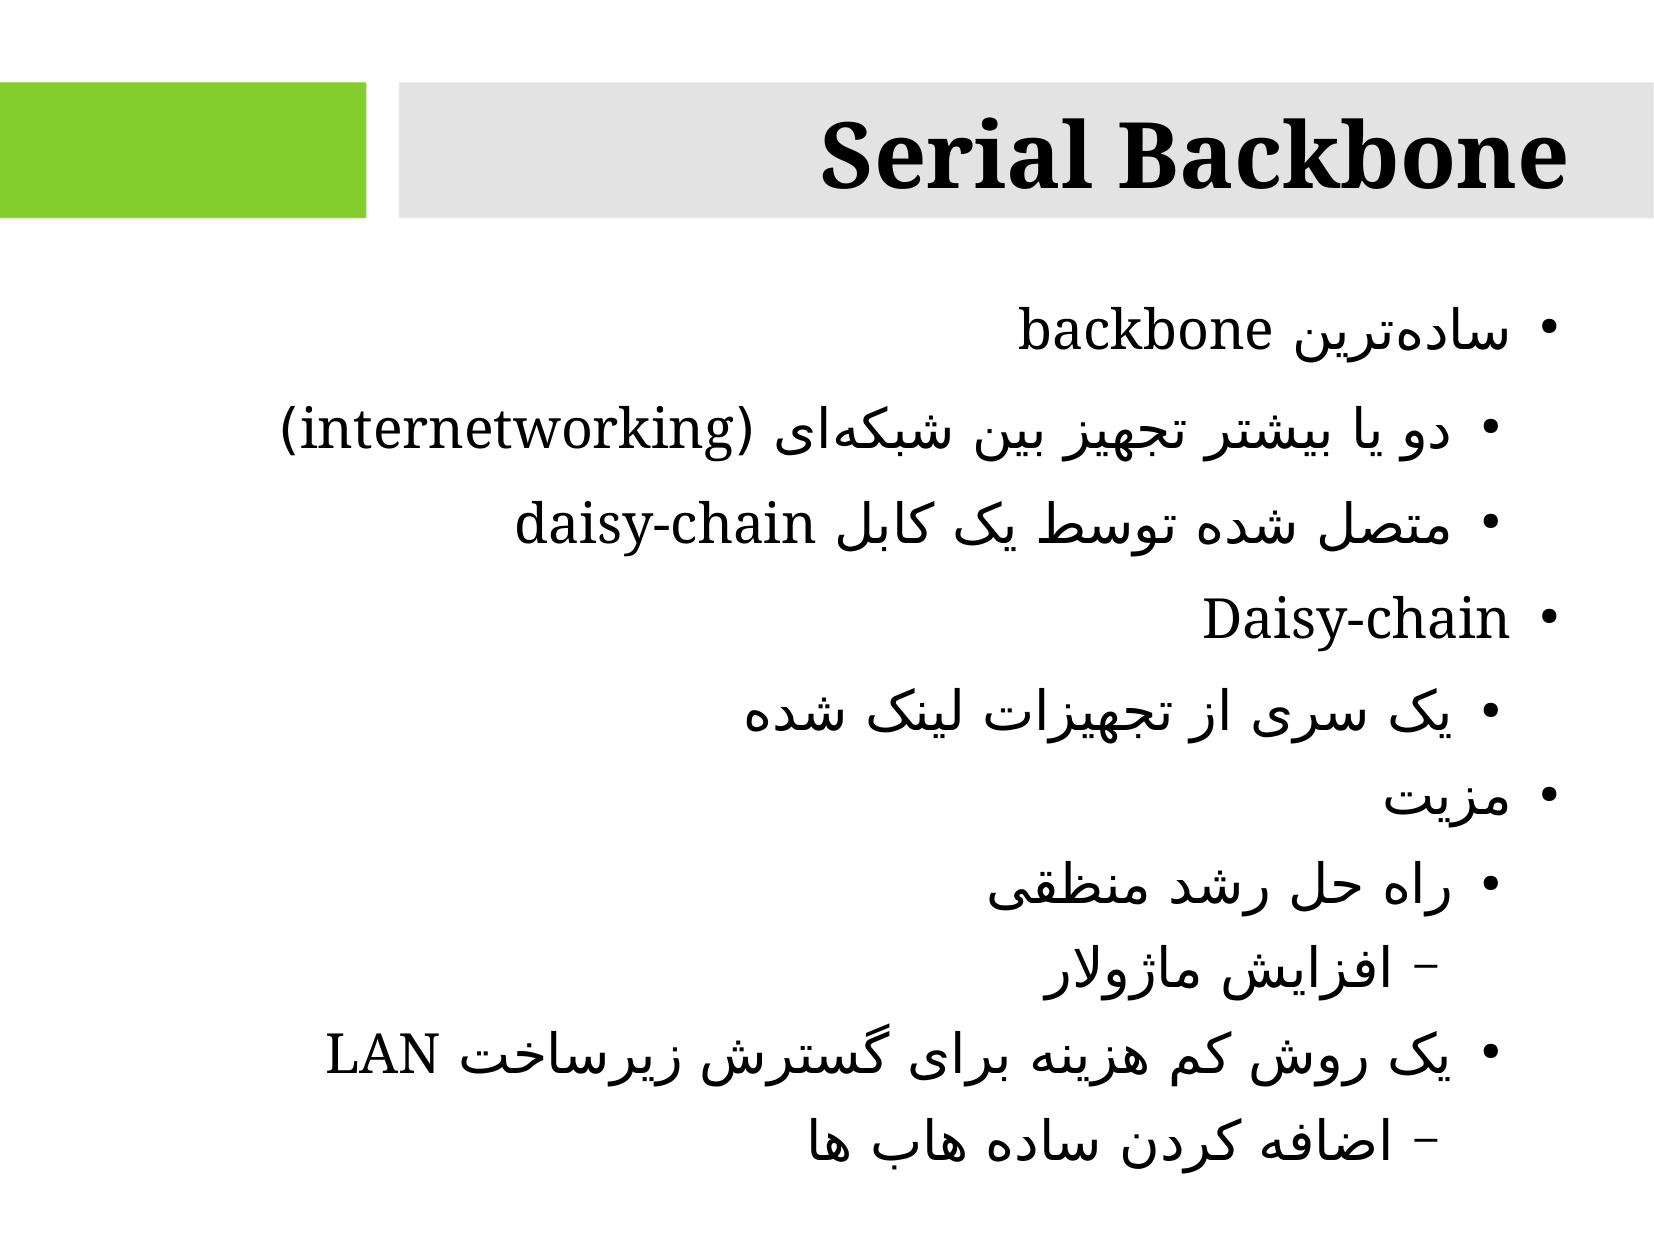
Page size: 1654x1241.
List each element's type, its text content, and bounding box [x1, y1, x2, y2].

list ساده‌ترین backbone دو یا بیشتر تجهیز بین شبکه‌ای (internetworking) متصل شده توسط یک کابل daisy-chain Daisy-chain یک سری از تجهیزات لینک شده مزیت راه حل رشد منظقی افزایش ماژولار یک روش کم هزینه برای گسترش زیرساخت LAN اضافه کردن ساده هاب ها [82, 290, 1571, 1182]
picture [0, 0, 1654, 1241]
title Serial Backbone [82, 49, 1571, 257]
